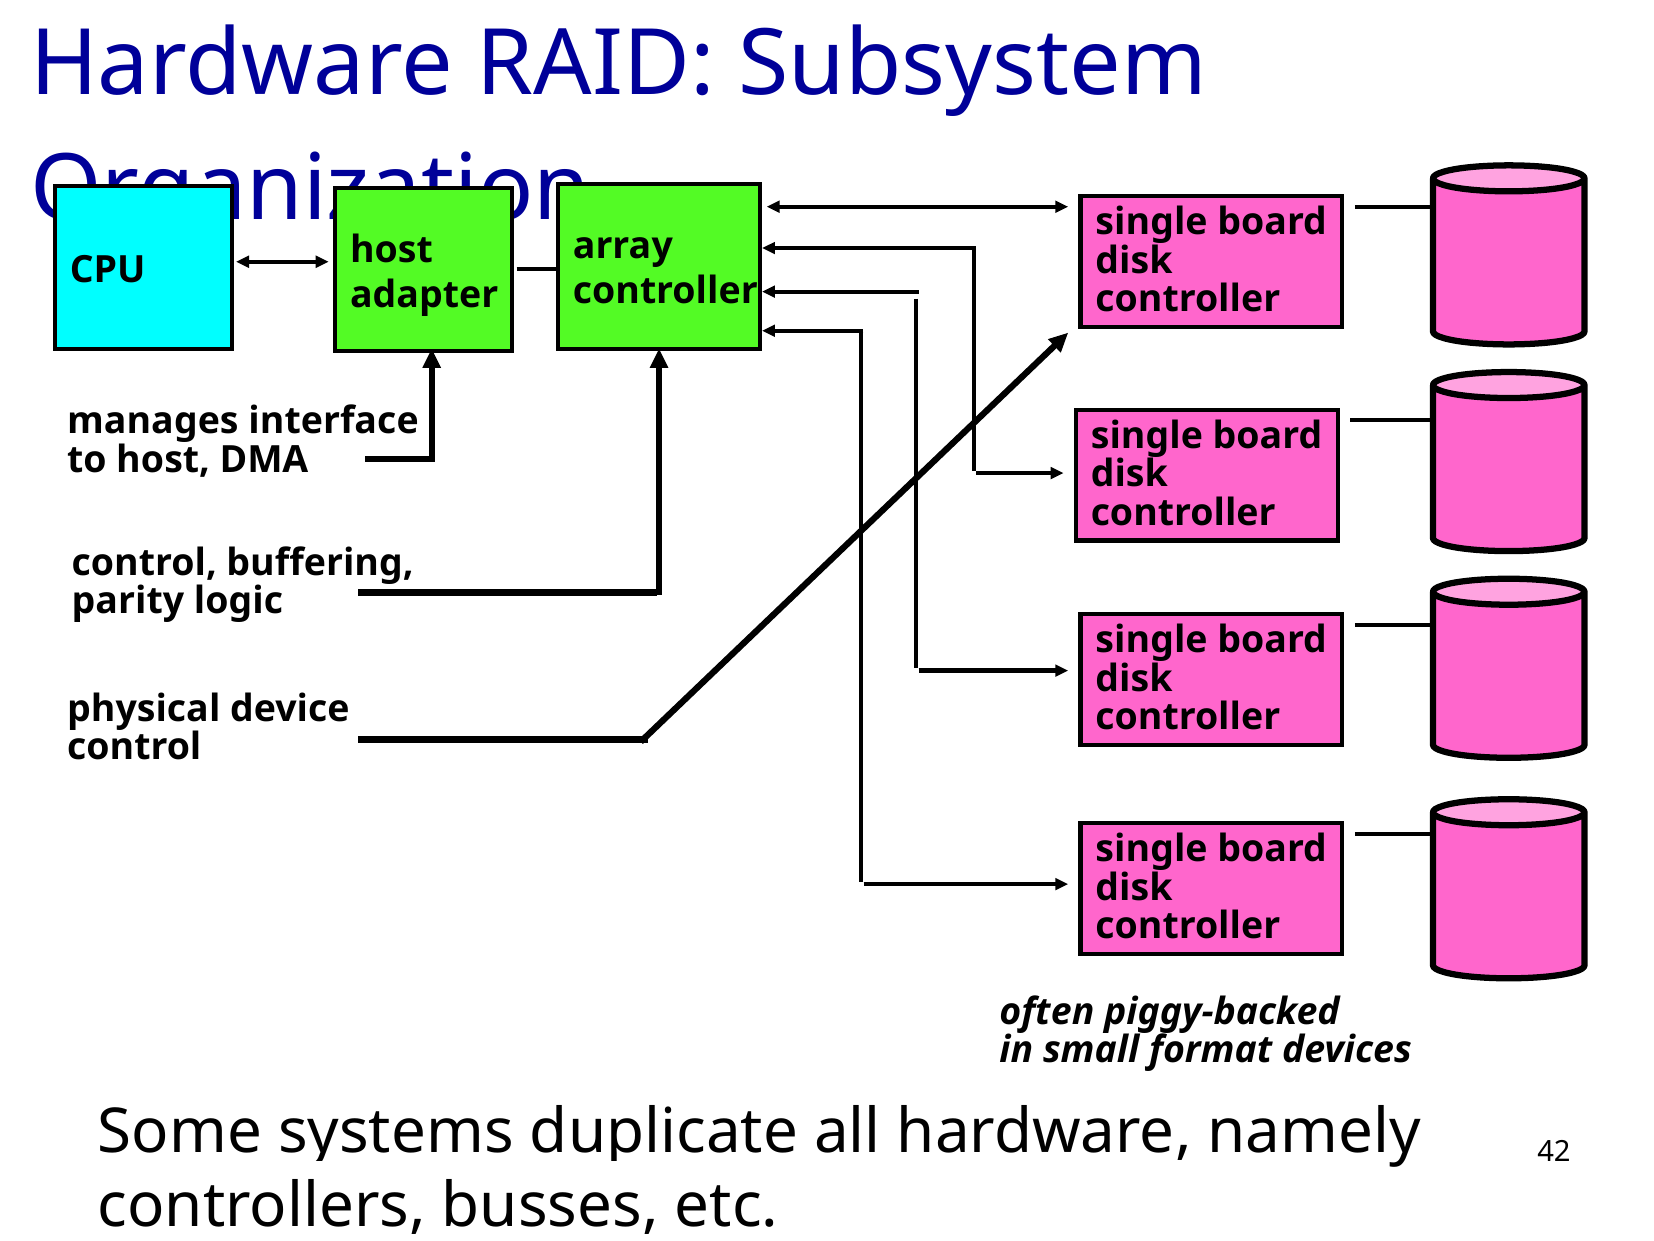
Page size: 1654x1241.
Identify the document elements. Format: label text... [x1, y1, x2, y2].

text_box single board disk controller [1080, 196, 1343, 327]
text_box host adapter [335, 188, 513, 352]
text_box CPU [55, 186, 232, 350]
title Recall: Transaction [1432, 165, 1585, 192]
text_box [1432, 813, 1585, 979]
text_box single board disk controller [1080, 823, 1343, 954]
title Hardware RAID: Subsystem Organization [30, 17, 1654, 226]
text_box single board disk controller [1080, 614, 1343, 745]
text_box [1432, 179, 1585, 345]
list Some systems duplicate all hardware, namely controllers, busses, etc. [64, 1090, 1576, 1241]
title Recall: Transaction [1432, 372, 1585, 399]
text_box physical device control [52, 683, 365, 775]
text_box control, buffering, parity logic [56, 537, 429, 629]
text_box [1432, 386, 1585, 552]
text_box single board disk controller [1075, 409, 1338, 541]
title Recall: Transaction [1432, 578, 1585, 605]
text_box manages interface to host, DMA [52, 396, 434, 488]
text_box array controller [558, 183, 761, 349]
text_box often piggy-backed in small format devices [984, 986, 1428, 1078]
text_box [1432, 592, 1585, 758]
title Recall: Transaction [1432, 799, 1585, 826]
